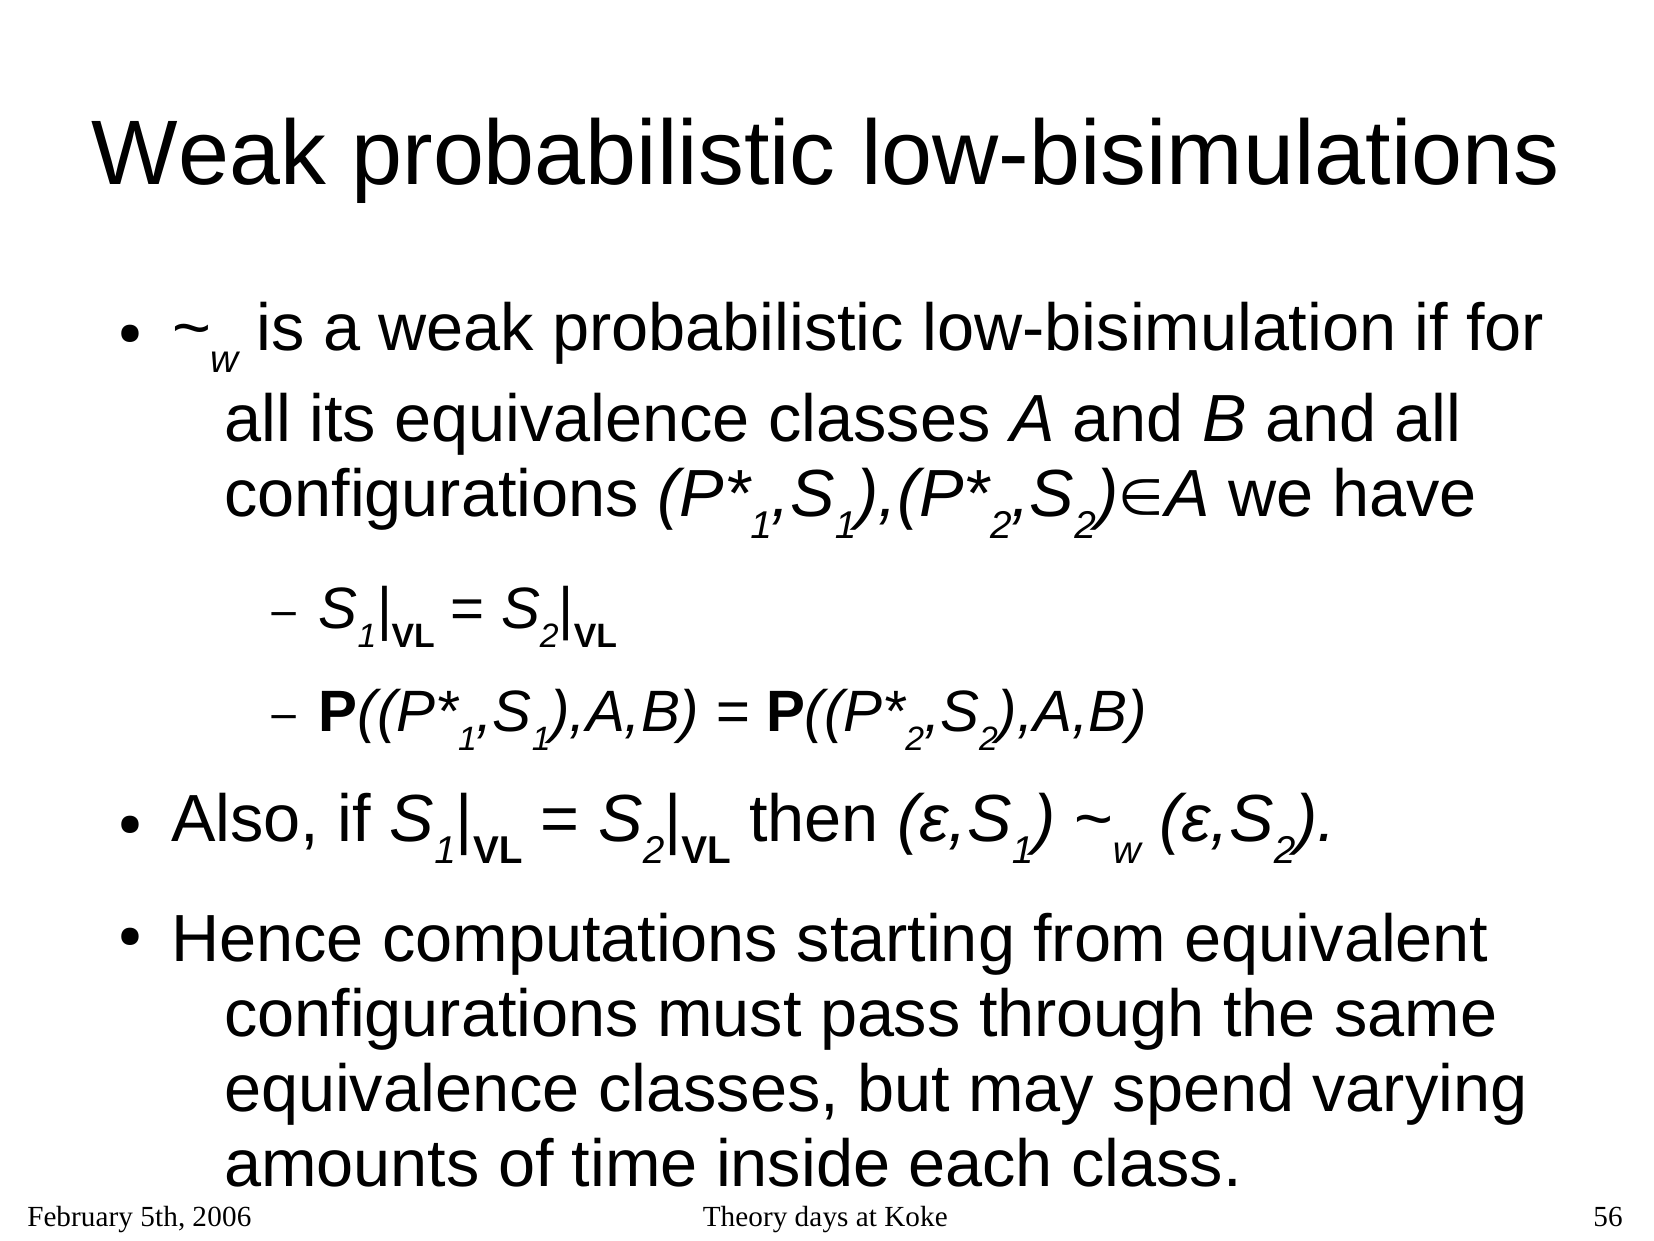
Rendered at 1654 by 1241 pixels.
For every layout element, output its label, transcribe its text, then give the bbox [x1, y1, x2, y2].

title Weak probabilistic low-bisimulations [82, 49, 1571, 257]
list ~w is a weak probabilistic low-bisimulation if for all its equivalence classes A and B and all configurations (P*1,S1),(P*2,S2)A we have S1|VL = S2|VL P((P*1,S1),A,B) = P((P*2,S2),A,B) Also, if S1|VL = S2|VL then (ε,S1) ~w (ε,S2). Hence computations starting from equivalent configurations must pass through the same equivalence classes, but may spend varying amounts of time inside each class. [82, 290, 1571, 1202]
